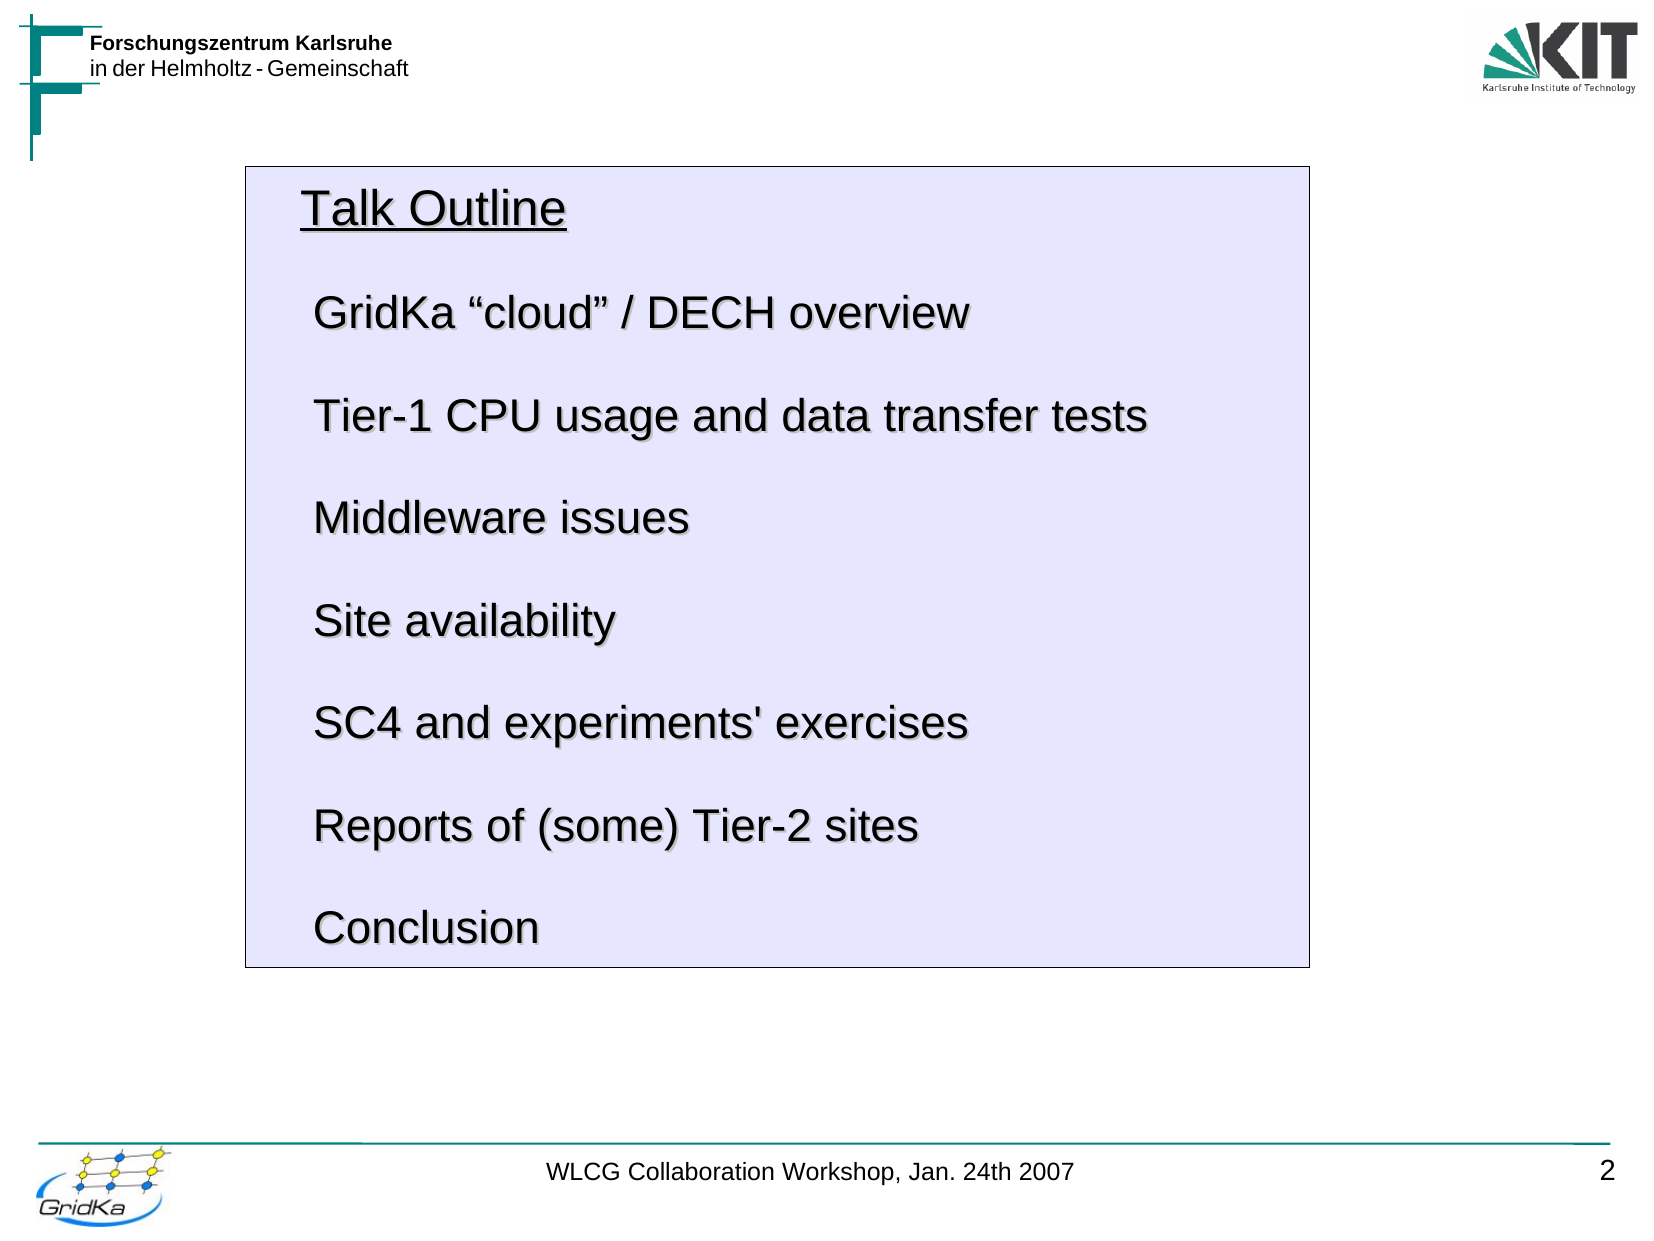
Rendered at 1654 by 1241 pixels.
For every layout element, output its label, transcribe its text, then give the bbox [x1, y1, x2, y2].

text_box Talk Outline GridKa “cloud” / DECH overview Tier-1 CPU usage and data transfer tests Middleware issues Site availability SC4 and experiments' exercises Reports of (some) Tier-2 sites Conclusion [285, 172, 1179, 1064]
picture [1470, 11, 1641, 102]
text_box [245, 166, 1310, 968]
picture [36, 1145, 172, 1227]
